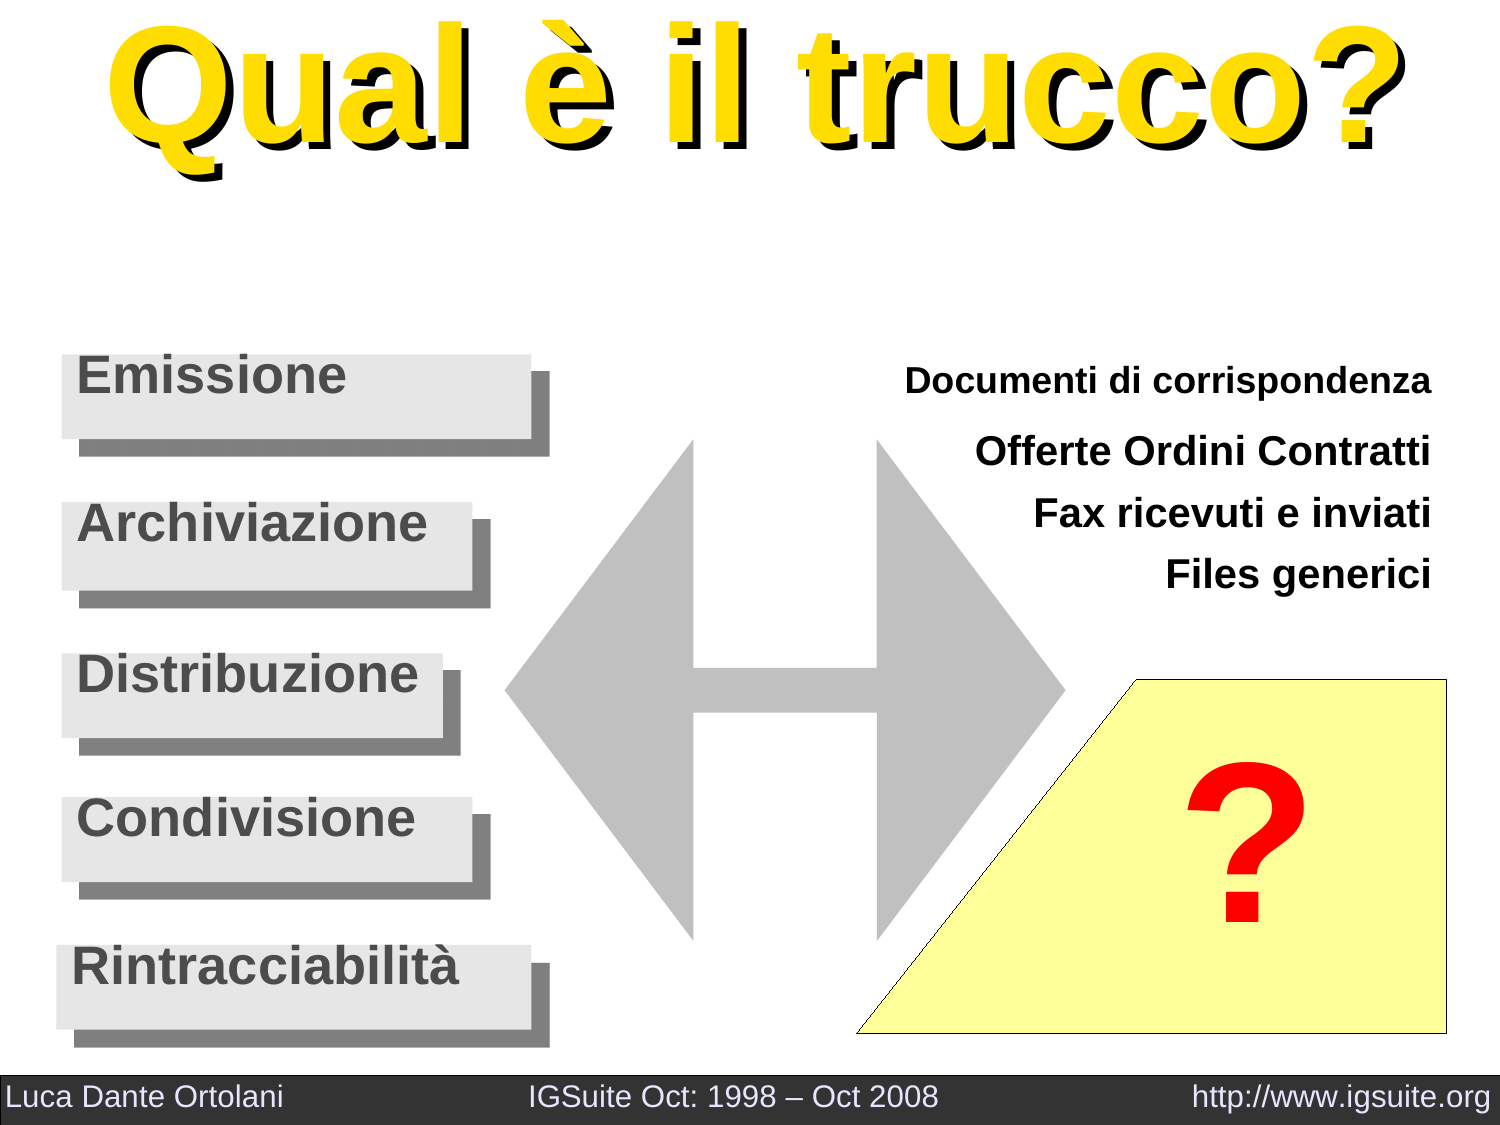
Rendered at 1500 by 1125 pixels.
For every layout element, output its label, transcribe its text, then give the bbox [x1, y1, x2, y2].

text_box Emissione [61, 354, 532, 440]
text_box ? [856, 992, 889, 1034]
text_box Distribuzione [61, 653, 443, 739]
text_box Documenti di corrispondenza Offerte Ordini Contratti Fax ricevuti e inviati Files generici [889, 364, 1446, 1063]
text_box Rintracciabilità [56, 944, 532, 1030]
text_box Luca Dante Ortolani IGSuite Oct: 1998 – Oct 2008 http://www.igsuite.org [0, 1075, 1500, 1125]
text_box Archiviazione [61, 501, 473, 591]
text_box Condivisione [61, 797, 473, 883]
text_box [504, 439, 1066, 942]
text_box Qual è il trucco? [88, 36, 1426, 266]
